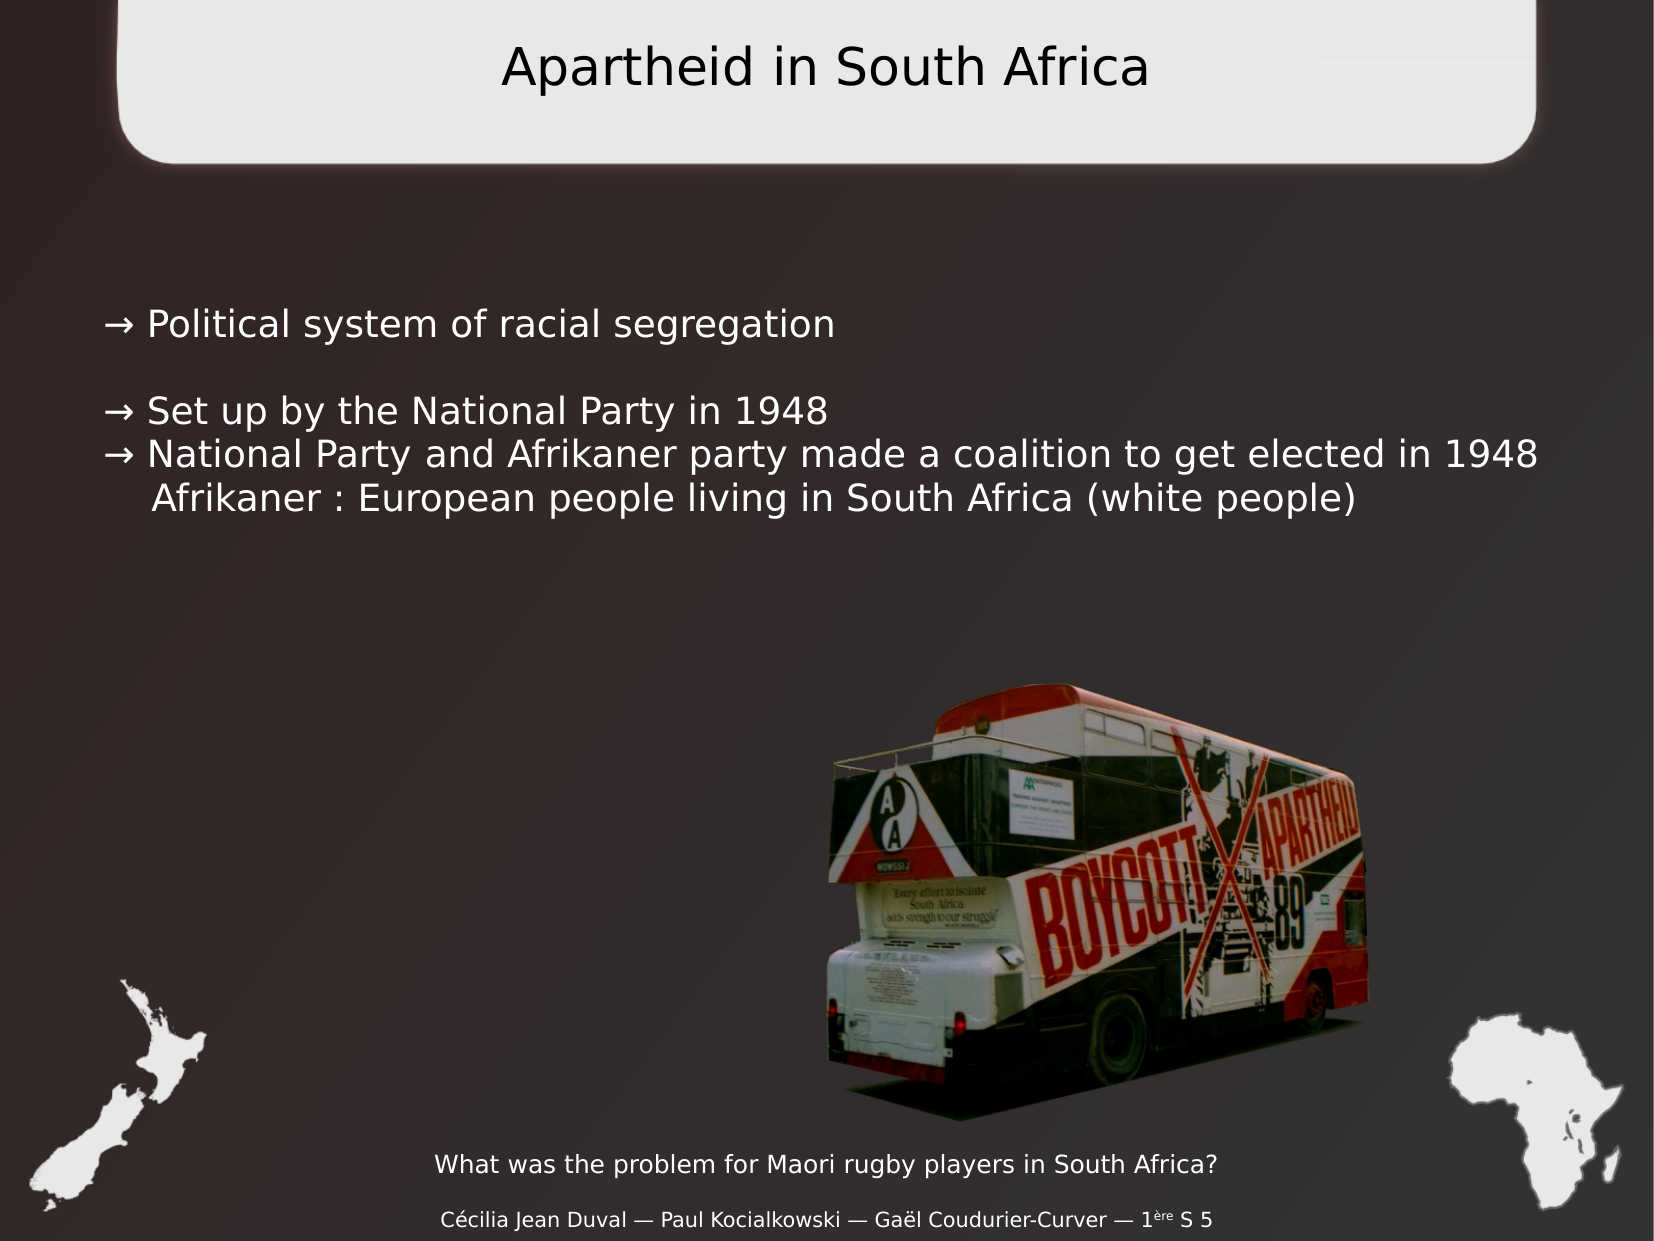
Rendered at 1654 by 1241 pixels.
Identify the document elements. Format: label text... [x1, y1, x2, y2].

text_box → Political system of racial segregation → Set up by the National Party in 1948 → National Party and Afrikaner party made a coalition to get elected in 1948 Afrikaner : European people living in South Africa (white people) [88, 295, 1625, 528]
picture [0, 0, 1654, 1241]
text_box Apartheid in South Africa [147, 29, 1506, 105]
text_box What was the problem for Maori rugby players in South Africa? Cécilia Jean Duval — Paul Kocialkowski — Gaël Coudurier-Curver — 1ère S 5 [147, 1142, 1506, 1241]
